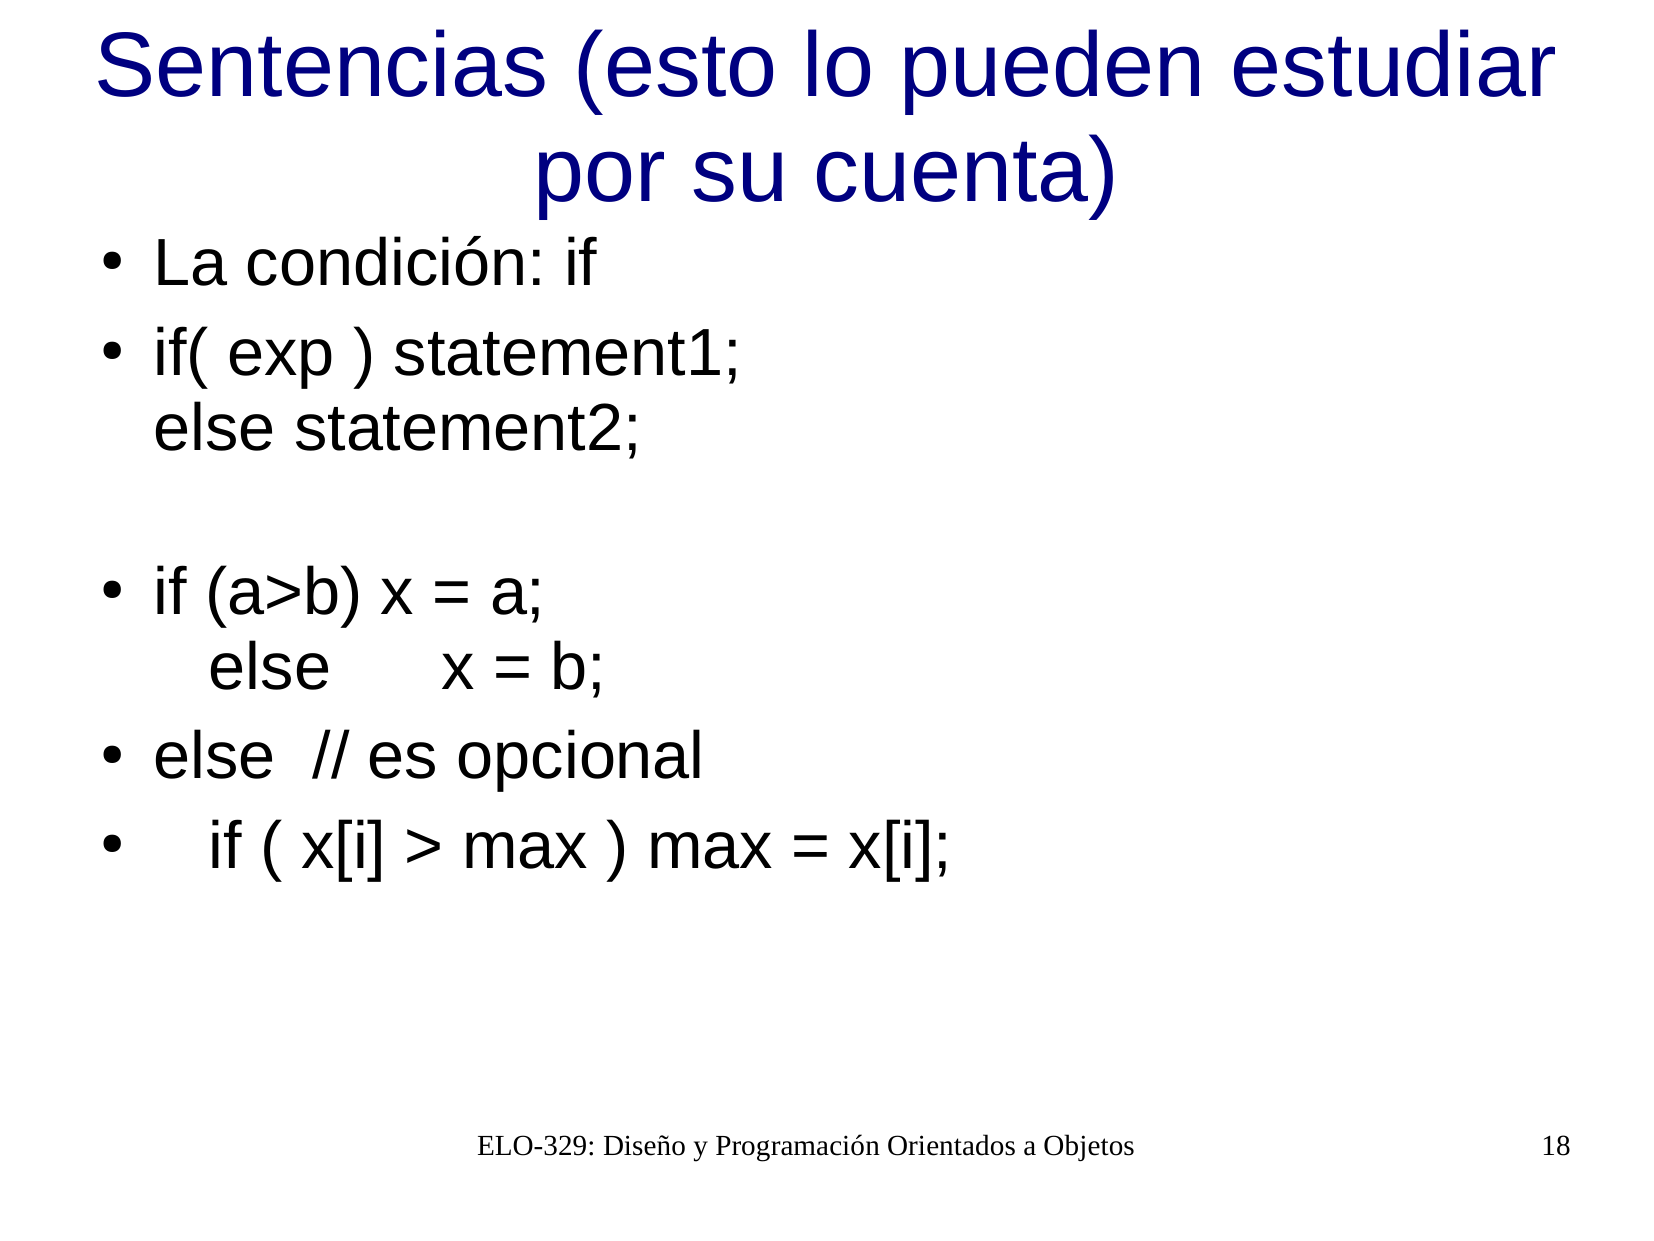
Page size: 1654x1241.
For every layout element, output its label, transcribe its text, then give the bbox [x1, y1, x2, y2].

list La condición: if if( exp ) statement1; else statement2; if (a>b) x = a; else x = b; else // es opcional if ( x[i] > max ) max = x[i]; [82, 225, 1571, 1044]
title Sentencias (esto lo pueden estudiar por su cuenta)‏ [82, 4, 1571, 225]
